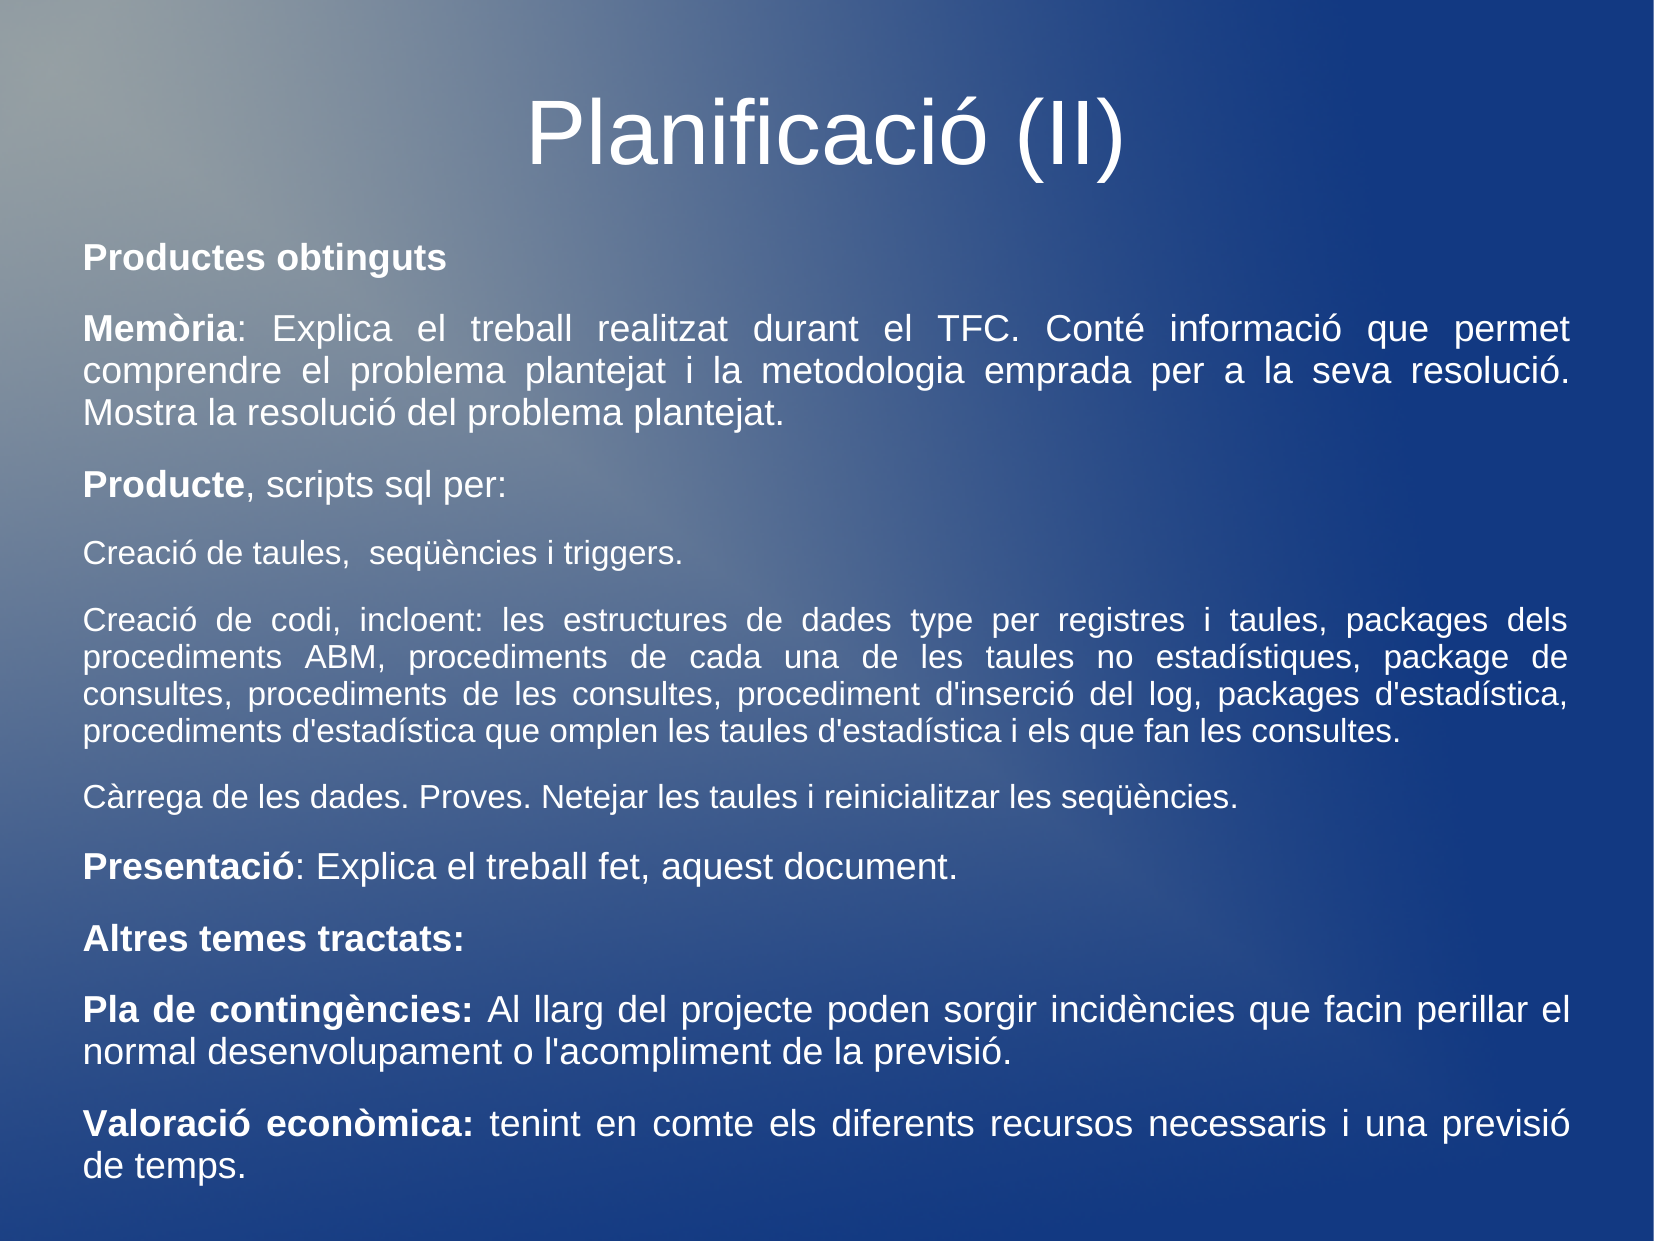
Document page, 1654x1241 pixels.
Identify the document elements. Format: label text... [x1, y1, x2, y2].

list Productes obtinguts Memòria: Explica el treball realitzat durant el TFC. Conté informació que permet comprendre el problema plantejat i la metodologia emprada per a la seva resolució. Mostra la resolució del problema plantejat. Producte, scripts sql per: Creació de taules, seqüències i triggers. Creació de codi, incloent: les estructures de dades type per registres i taules, packages dels procediments ABM, procediments de cada una de les taules no estadístiques, package de consultes, procediments de les consultes, procediment d'inserció del log, packages d'estadística, procediments d'estadística que omplen les taules d'estadística i els que fan les consultes. Càrrega de les dades. Proves. Netejar les taules i reinicialitzar les seqüències. Presentació: Explica el treball fet, aquest document. Altres temes tractats: Pla de contingències: Al llarg del projecte poden sorgir incidències que facin perillar el normal desenvolupament o l'acompliment de la previsió. Valoració econòmica: tenint en comte els diferents recursos necessaris i una previsió de temps. [82, 236, 1571, 1197]
picture [0, 0, 1654, 1241]
title Planificació (II) [82, 29, 1571, 236]
